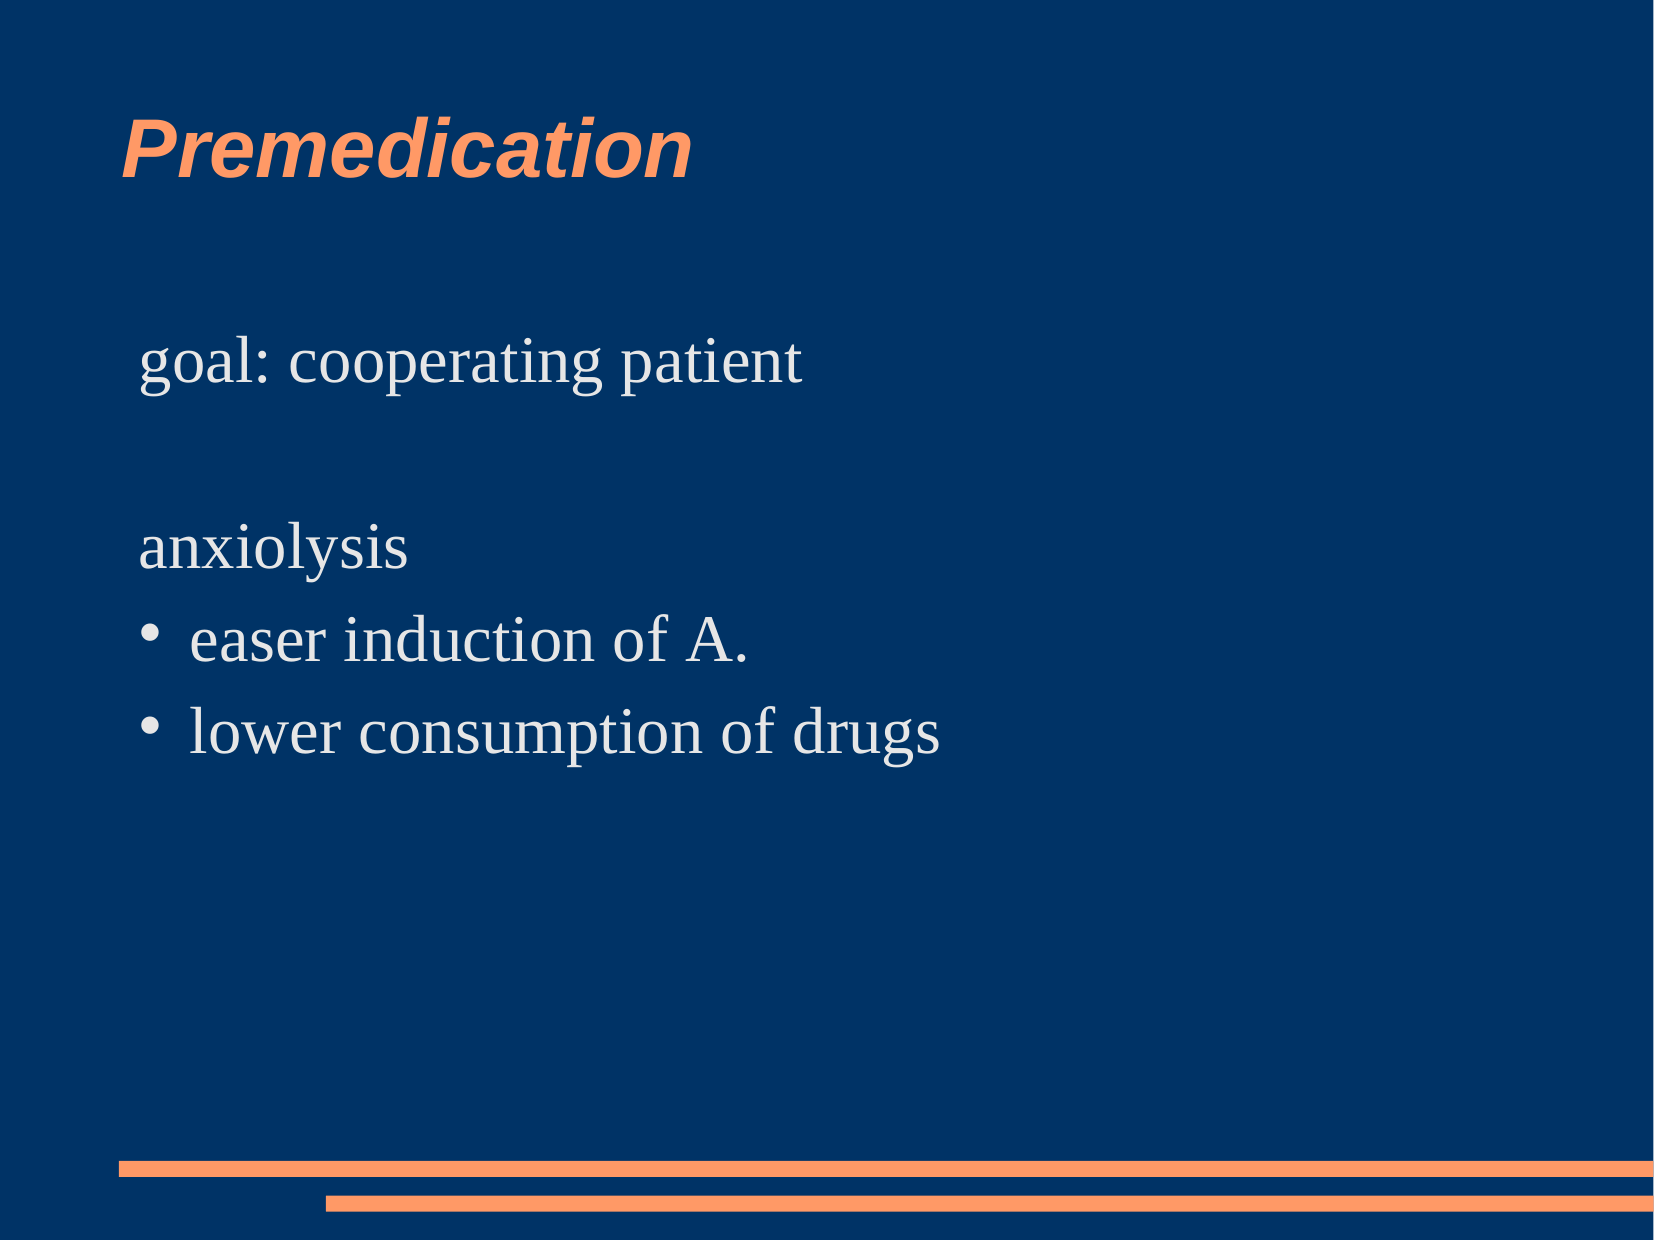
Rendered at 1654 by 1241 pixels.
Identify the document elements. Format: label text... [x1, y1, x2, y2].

list goal: cooperating patient anxiolysis easer induction of A. lower consumption of drugs [121, 322, 1561, 1199]
title Premedication [121, 46, 1534, 254]
